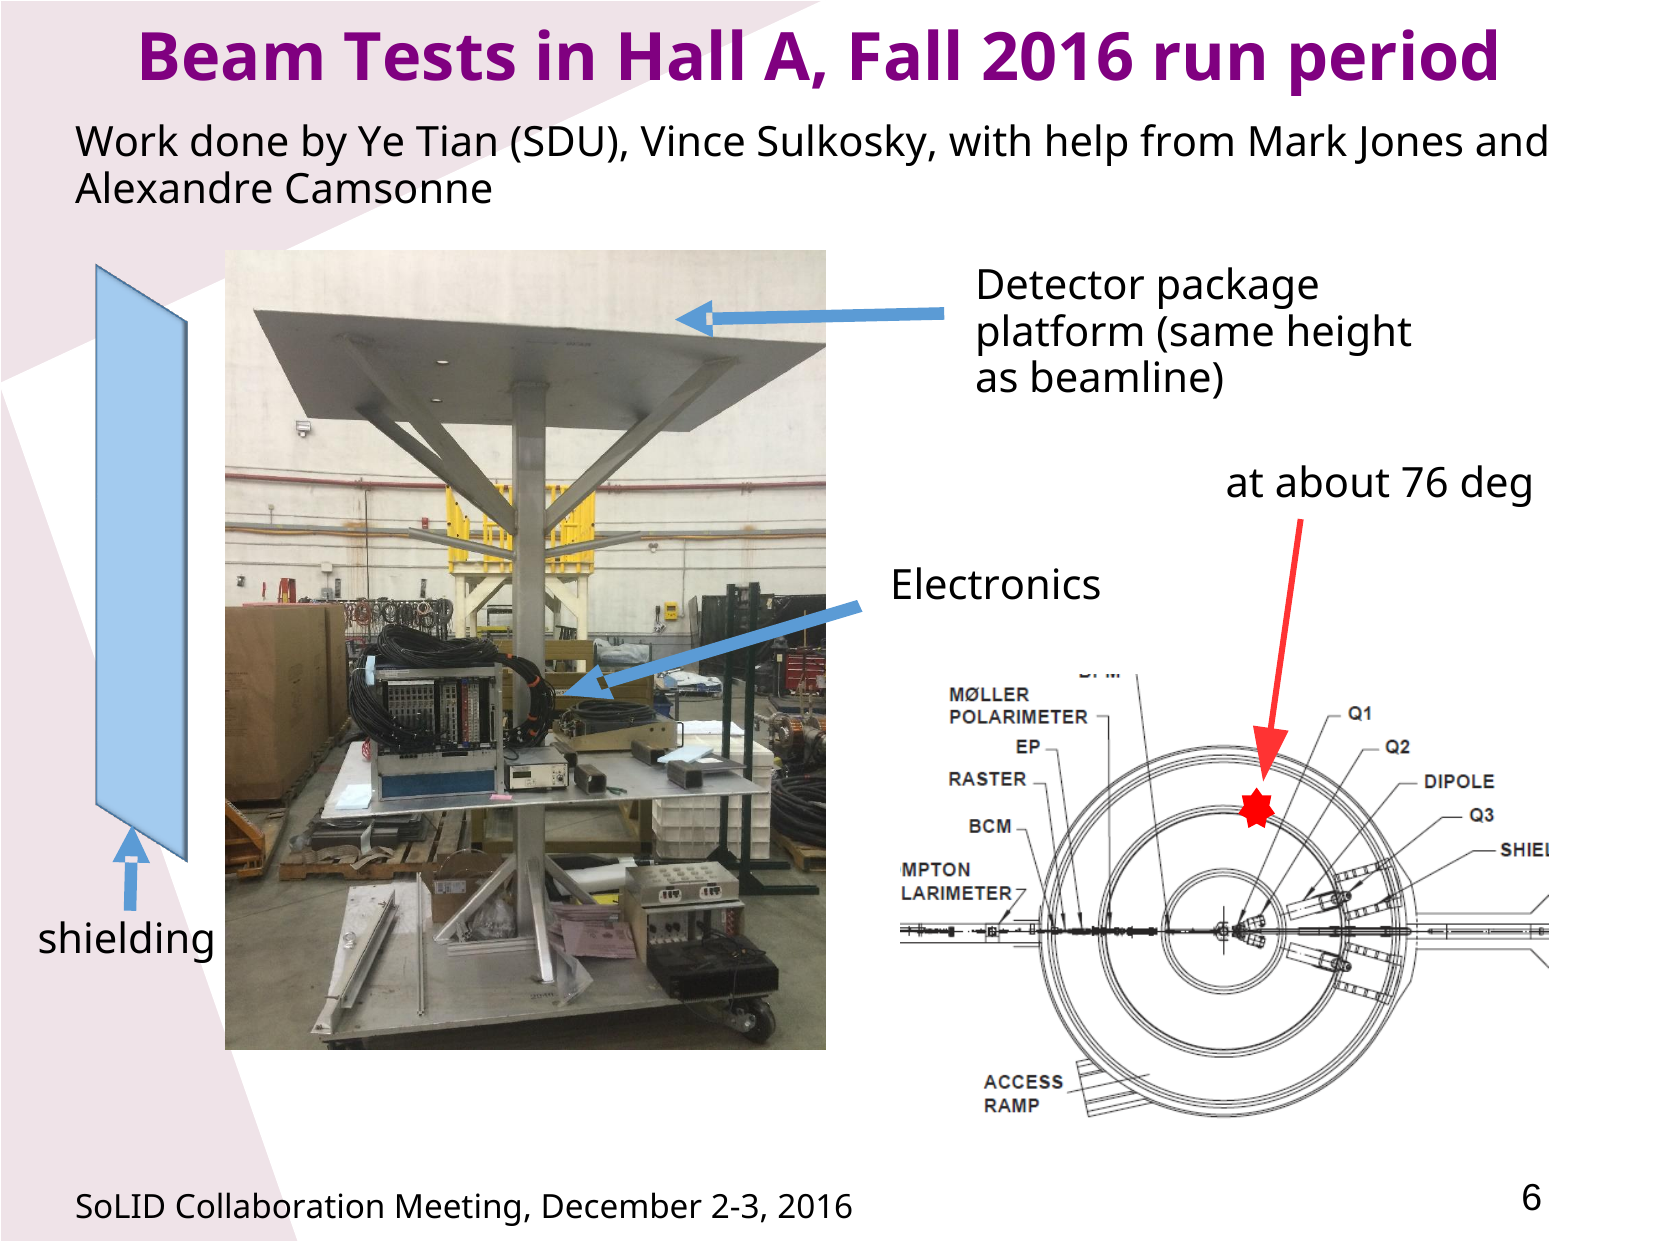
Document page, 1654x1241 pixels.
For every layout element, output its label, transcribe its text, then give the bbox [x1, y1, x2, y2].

text_box Electronics [890, 562, 1163, 621]
picture [707, 313, 712, 325]
text_box [562, 600, 863, 700]
text_box at about 76 deg [1225, 460, 1535, 520]
text_box shielding [37, 916, 209, 976]
text_box [112, 825, 151, 911]
text_box [675, 299, 945, 338]
picture [900, 674, 1549, 1131]
picture [597, 677, 608, 689]
text_box Work done by Ye Tian (SDU), Vince Sulkosky, with help from Mark Jones and Alexandre Camsonne [75, 119, 1576, 217]
picture [95, 263, 188, 863]
text_box Detector package platform (same height as beamline) [975, 262, 1458, 406]
title Beam Tests in Hall A, Fall 2016 run period [68, 13, 1571, 113]
picture [126, 857, 137, 862]
text_box [1238, 787, 1276, 829]
picture [225, 250, 826, 1051]
